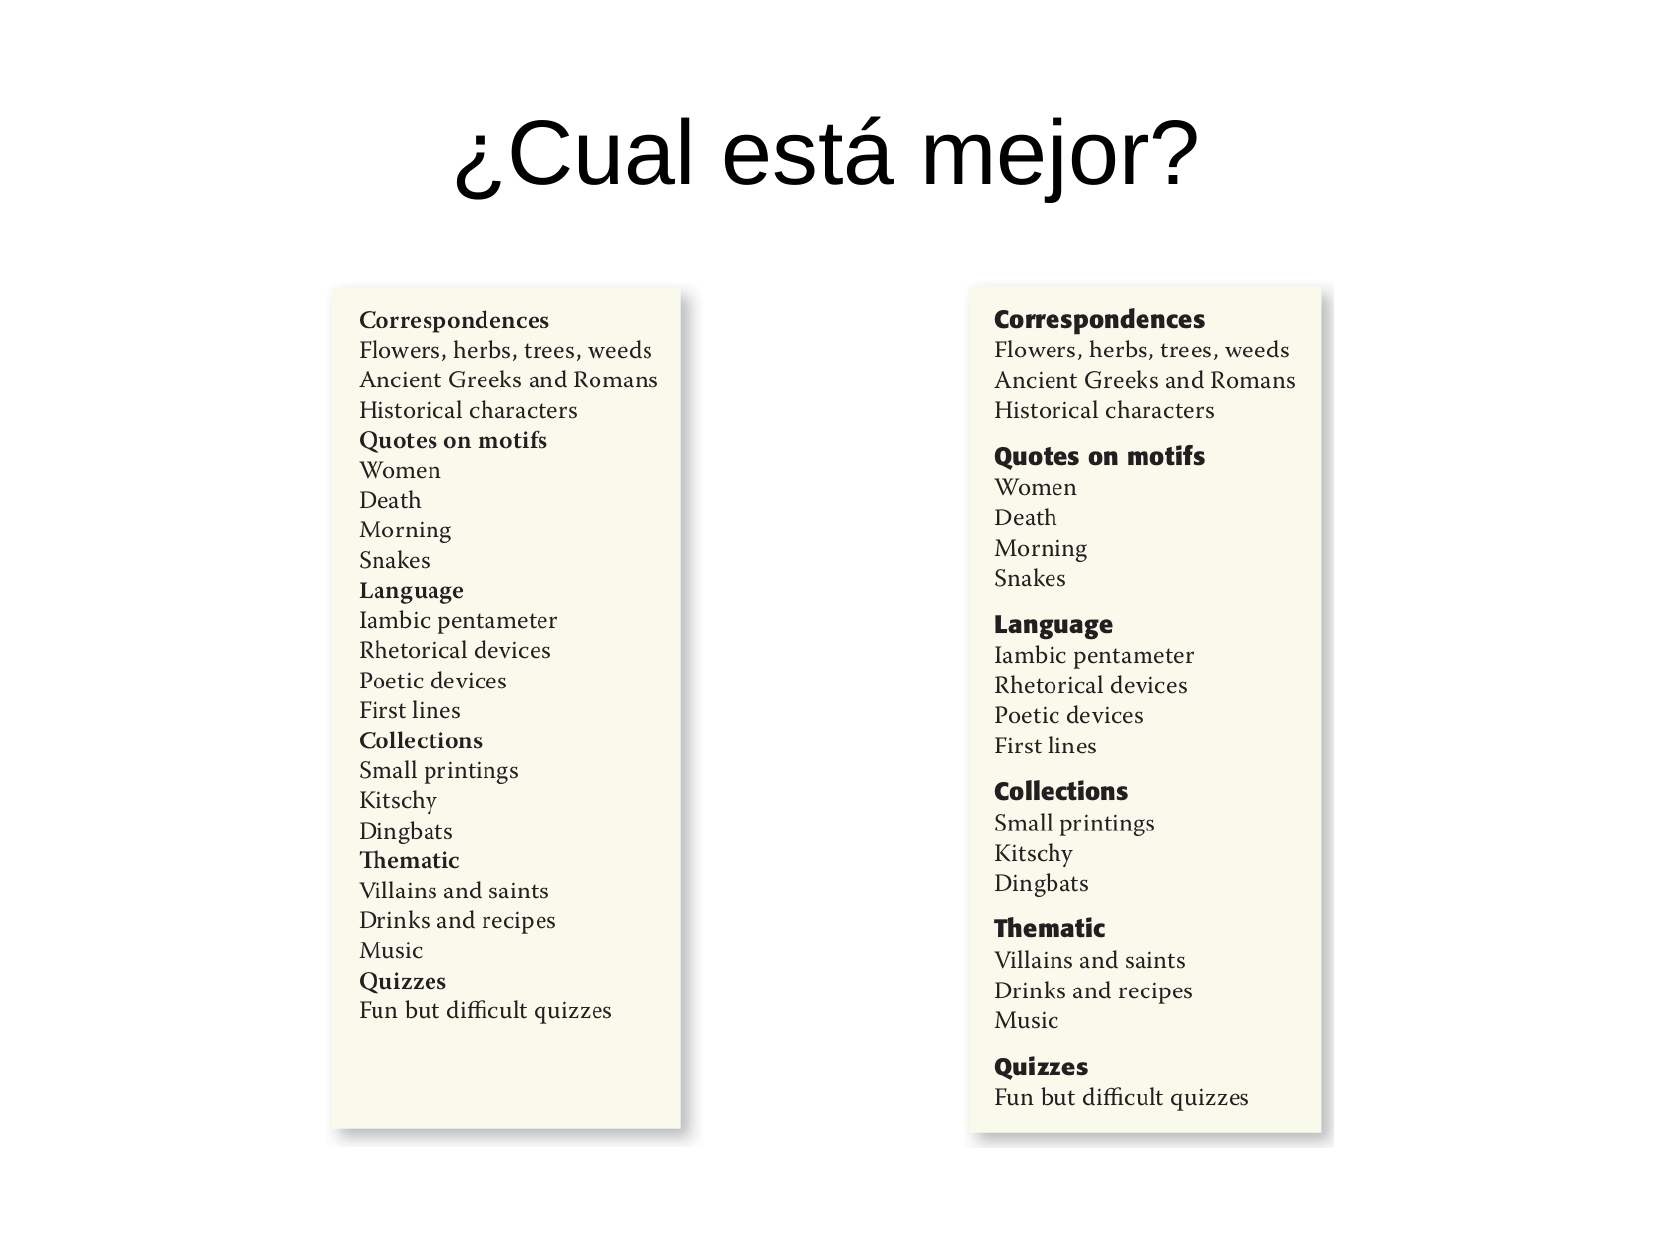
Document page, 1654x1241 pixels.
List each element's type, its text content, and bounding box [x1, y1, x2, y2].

picture [960, 275, 1334, 1148]
title ¿Cual está mejor? [82, 49, 1571, 257]
picture [322, 277, 703, 1147]
